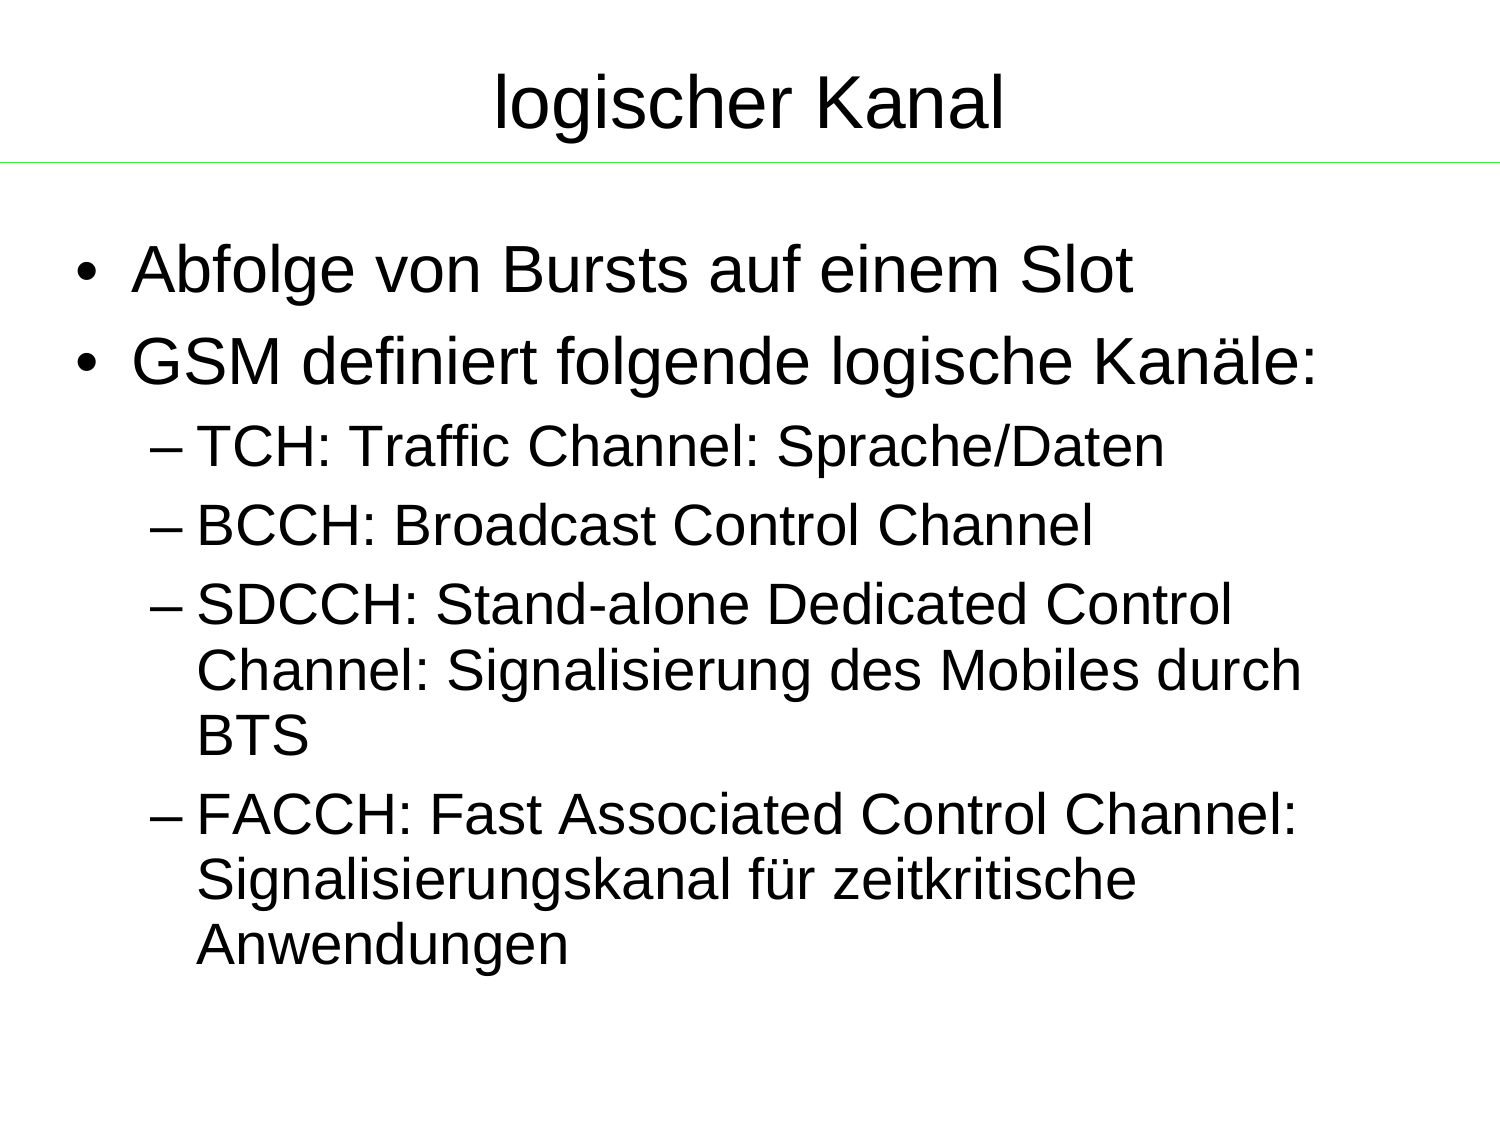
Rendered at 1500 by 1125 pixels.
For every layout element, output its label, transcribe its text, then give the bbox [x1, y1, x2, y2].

list Abfolge von Bursts auf einem Slot GSM definiert folgende logische Kanäle: TCH: Traffic Channel: Sprache/Daten BCCH: Broadcast Control Channel SDCCH: Stand-alone Dedicated Control Channel: Signalisierung des Mobiles durch BTS FACCH: Fast Associated Control Channel: Signalisierungskanal für zeitkritische Anwendungen [75, 232, 1426, 1001]
title logischer Kanal [75, 49, 1426, 156]
